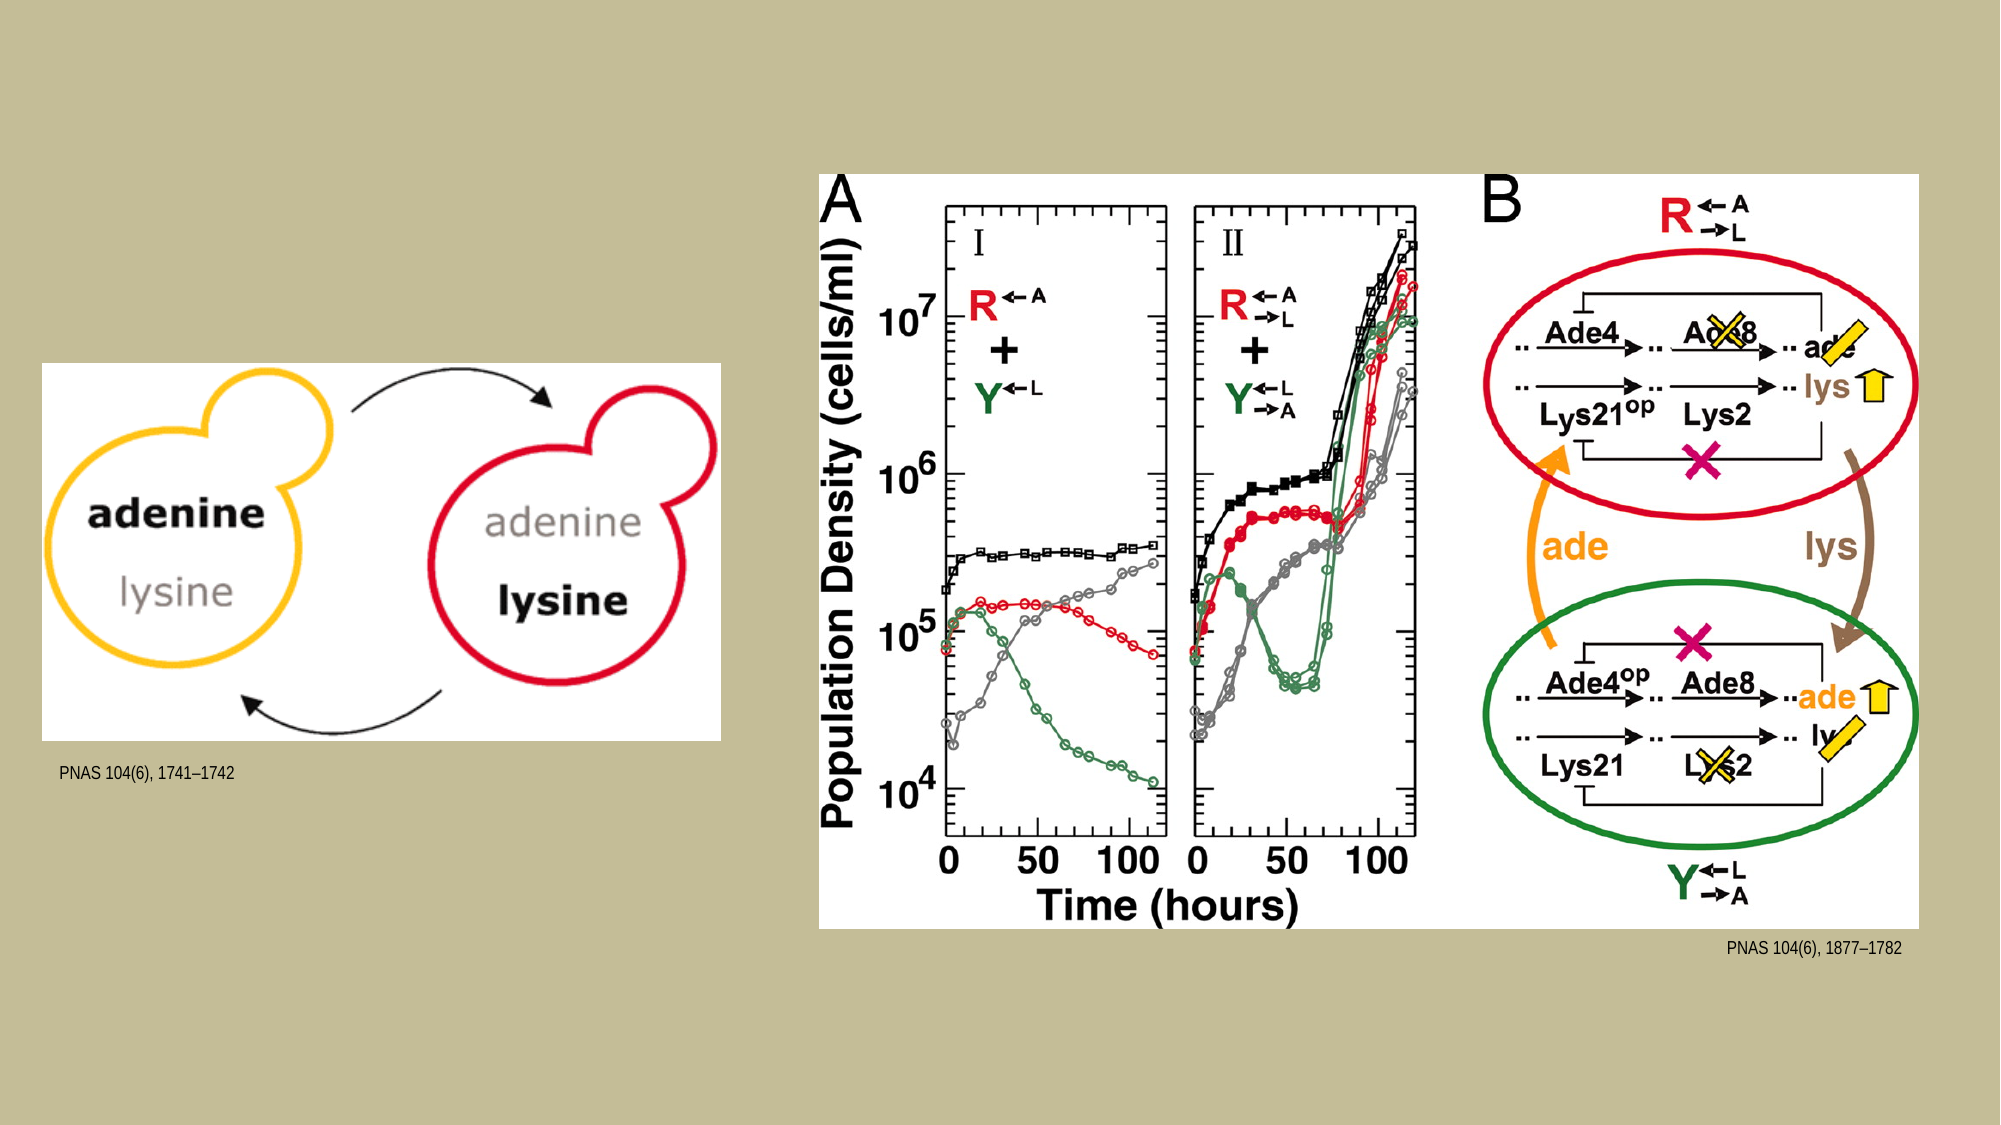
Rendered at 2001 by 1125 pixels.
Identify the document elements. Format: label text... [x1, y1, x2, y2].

text_box PNAS 104(6), 1741–1742 [44, 753, 250, 791]
picture [819, 174, 1919, 929]
picture [42, 363, 721, 741]
text_box PNAS 104(6), 1877–1782 [1712, 929, 1917, 967]
